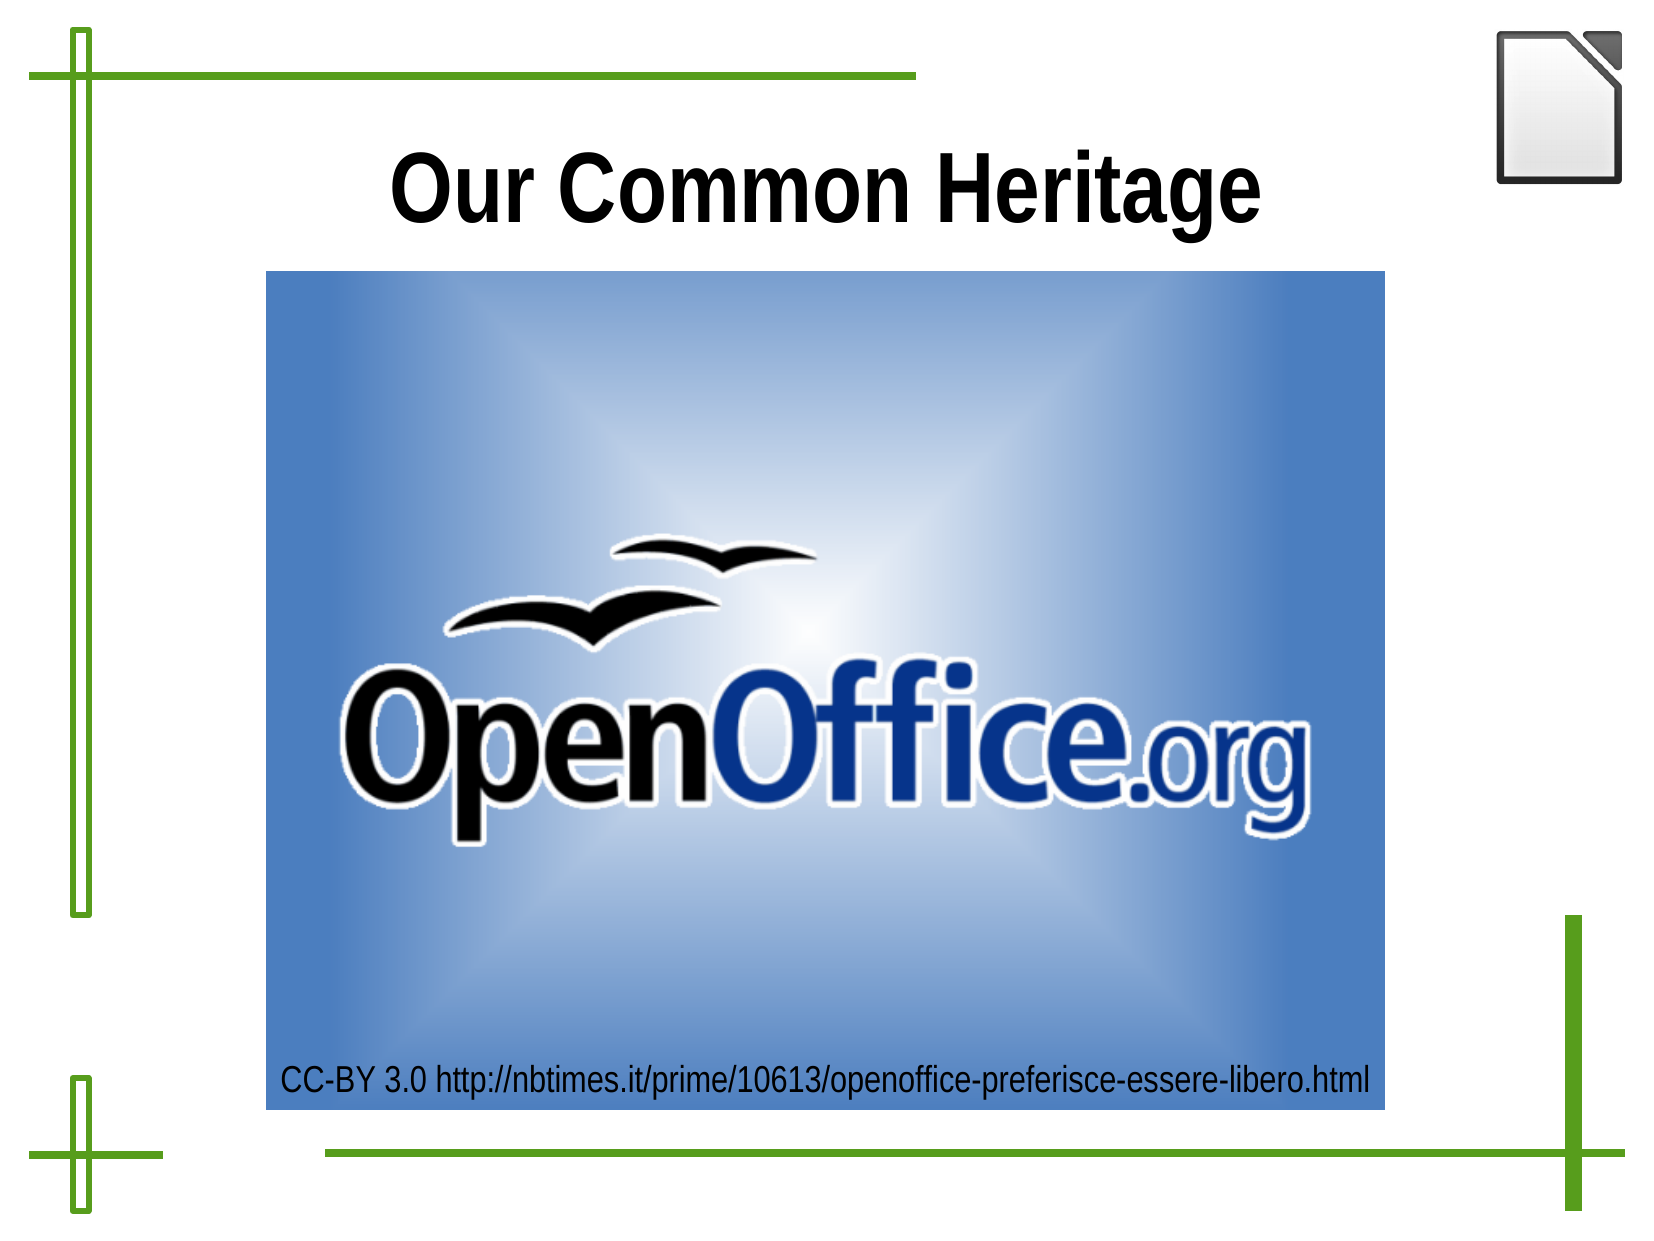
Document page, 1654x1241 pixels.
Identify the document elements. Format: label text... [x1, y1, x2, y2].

title Our Common Heritage [118, 118, 1536, 260]
text_box CC-BY 3.0 http://nbtimes.it/prime/10613/openoffice-preferisce-essere-libero.html [265, 1051, 1384, 1112]
picture [1494, 29, 1624, 186]
picture [266, 271, 1385, 1110]
